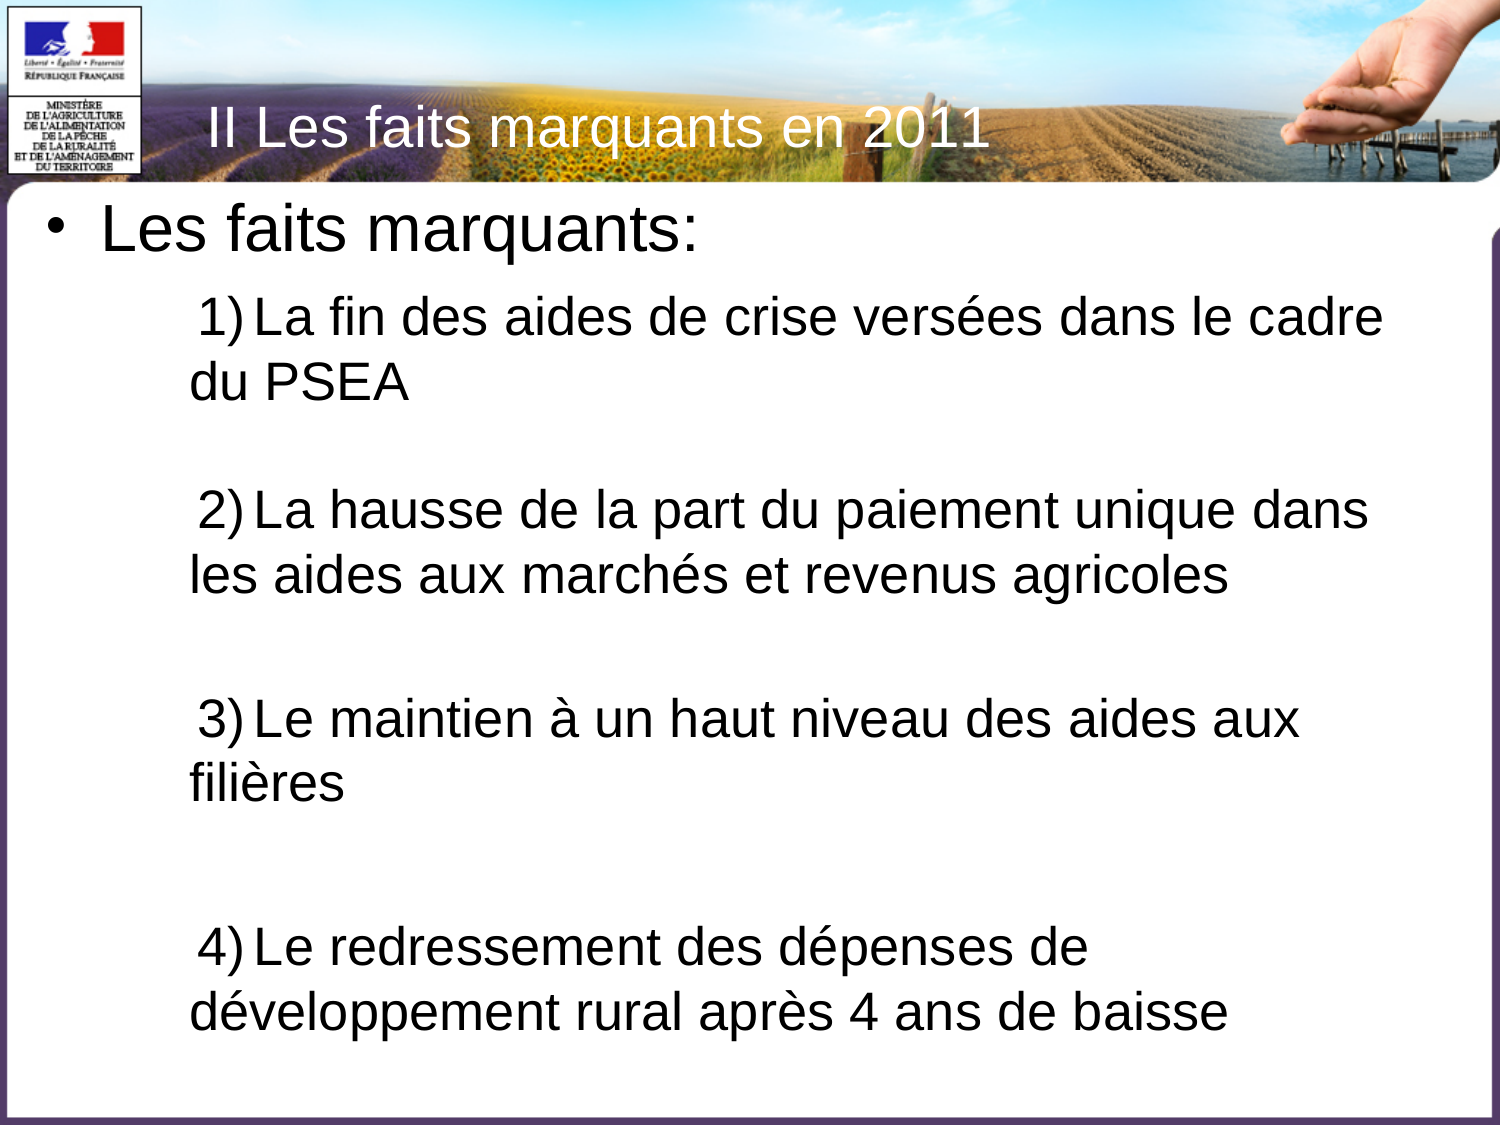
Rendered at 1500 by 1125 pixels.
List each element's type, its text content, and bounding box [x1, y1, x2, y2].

text_box II Les faits marquants en 2011 [206, 88, 1372, 159]
picture [0, 0, 1500, 1125]
list Les faits marquants: La fin des aides de crise versées dans le cadre du PSEA La hausse de la part du paiement unique dans les aides aux marchés et revenus agricoles Le maintien à un haut niveau des aides aux filières Le redressement des dépenses de développement rural après 4 ans de baisse [29, 177, 1447, 1063]
